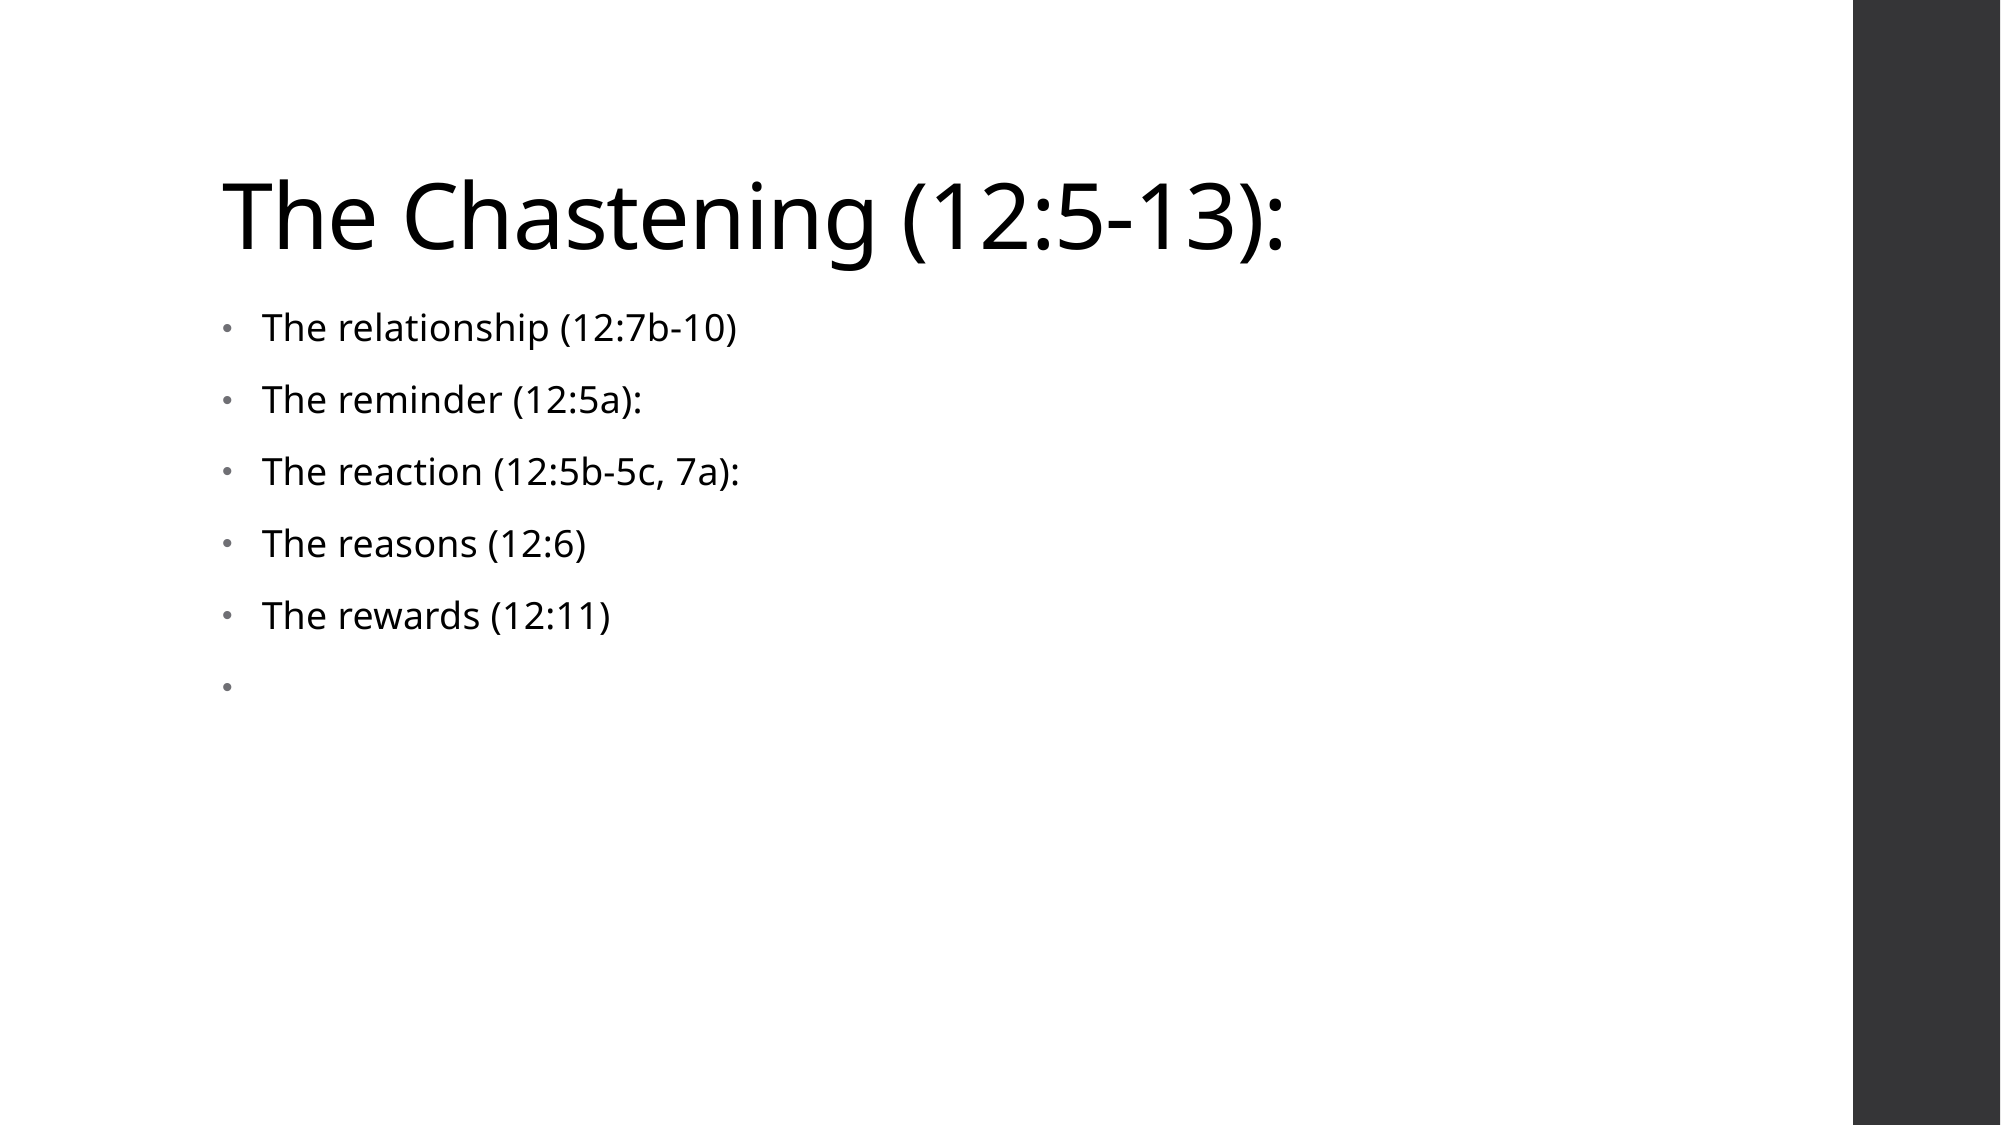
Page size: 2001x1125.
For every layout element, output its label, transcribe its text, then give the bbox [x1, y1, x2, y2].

title The Chastening (12:5-13): [206, 60, 1797, 278]
list The relationship (12:7b-10) The reminder (12:5a): The reaction (12:5b-5c, 7a): The reasons (12:6) The rewards (12:11) [206, 299, 1617, 1014]
